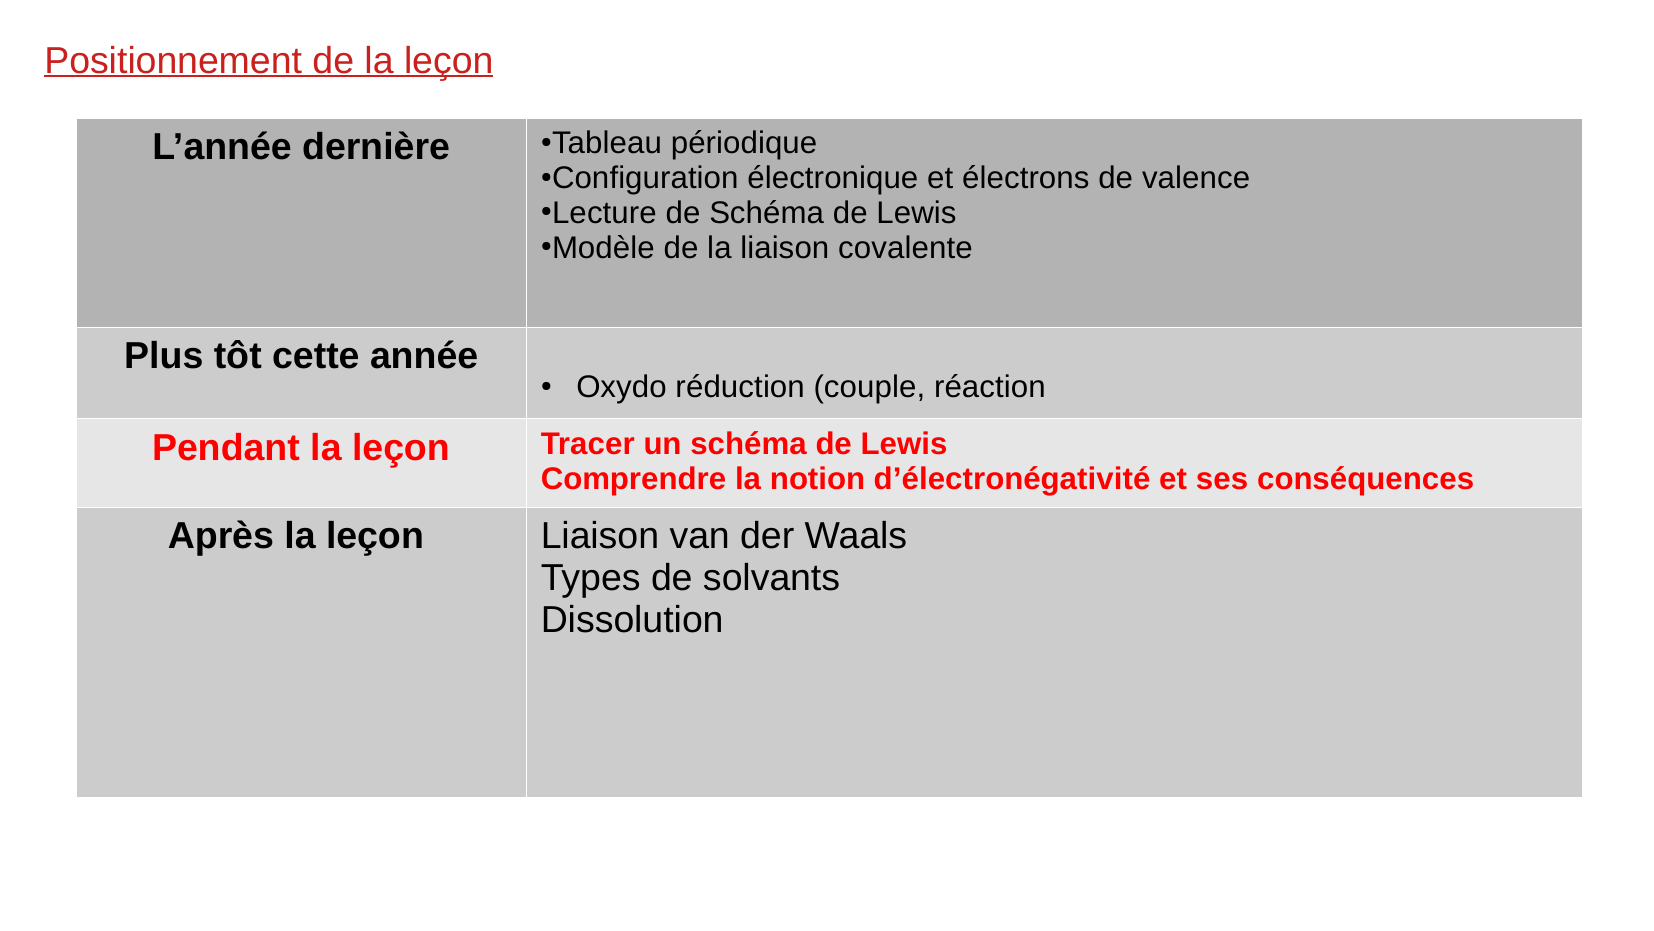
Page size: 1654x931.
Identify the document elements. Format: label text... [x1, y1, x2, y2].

table_cell Oxydo réduction (couple, réaction [527, 328, 1582, 418]
table_cell Pendant la leçon [77, 419, 526, 507]
table_cell Tracer un schéma de Lewis Comprendre la notion d’électronégativité et ses conséquences [527, 419, 1582, 507]
table_cell Liaison van der Waals Types de solvants Dissolution [527, 508, 1582, 797]
table_header L’année dernière [77, 119, 526, 327]
text_box Positionnement de la leçon [29, 31, 562, 89]
table_header Tableau périodique Configuration électronique et électrons de valence Lecture de Schéma de Lewis Modèle de la liaison covalente [527, 119, 1582, 327]
table_cell Plus tôt cette année [77, 328, 526, 418]
table_cell Après la leçon [77, 508, 526, 797]
